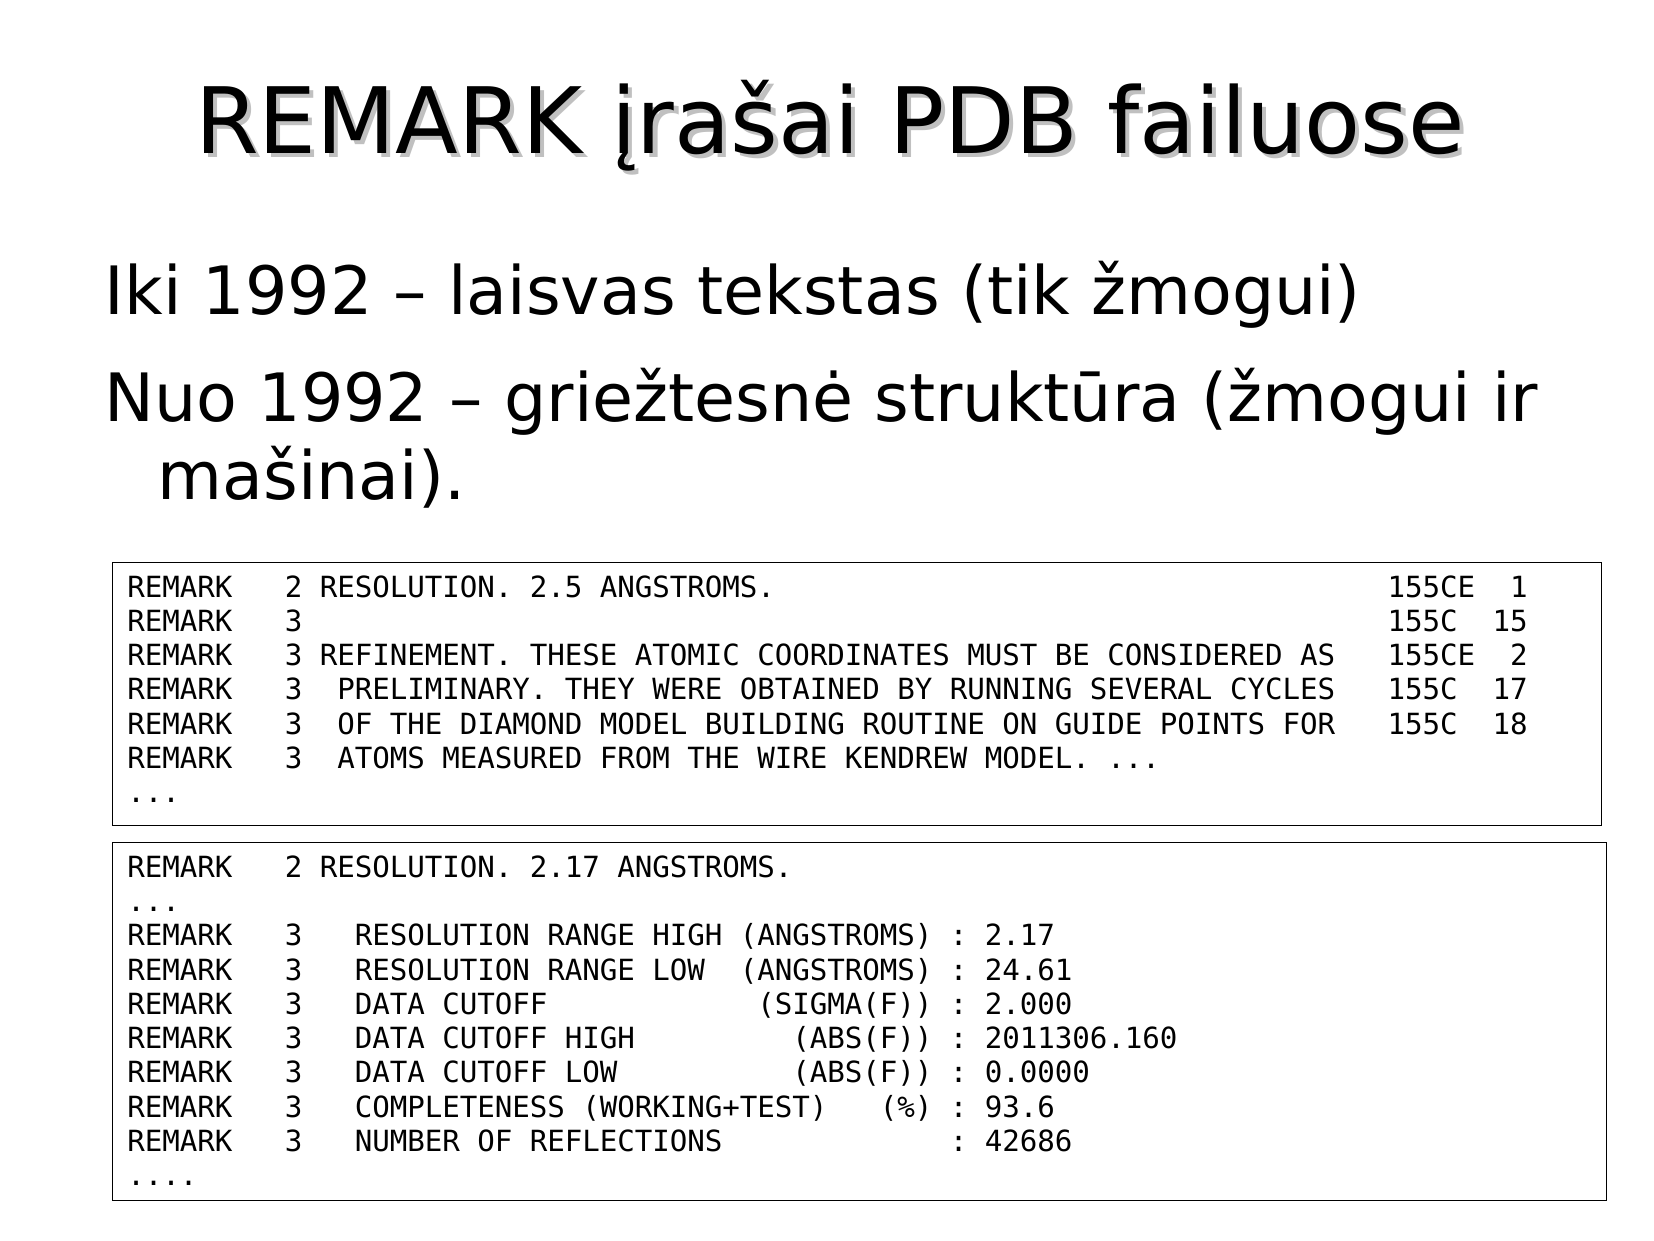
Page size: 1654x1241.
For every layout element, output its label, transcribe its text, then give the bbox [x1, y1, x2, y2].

text_box REMARK 2 RESOLUTION. 2.17 ANGSTROMS. ... REMARK 3 RESOLUTION RANGE HIGH (ANGSTROMS) : 2.17 REMARK 3 RESOLUTION RANGE LOW (ANGSTROMS) : 24.61 REMARK 3 DATA CUTOFF (SIGMA(F)) : 2.000 REMARK 3 DATA CUTOFF HIGH (ABS(F)) : 2011306.160 REMARK 3 DATA CUTOFF LOW (ABS(F)) : 0.0000 REMARK 3 COMPLETENESS (WORKING+TEST) (%) : 93.6 REMARK 3 NUMBER OF REFLECTIONS : 42686 .... [112, 842, 1607, 1201]
title REMARK įrašai PDB failuose [86, 17, 1576, 226]
list Iki 1992 – laisvas tekstas (tik žmogui) Nuo 1992 – griežtesnė struktūra (žmogui ir mašinai). [86, 252, 1576, 676]
text_box REMARK 2 RESOLUTION. 2.5 ANGSTROMS. 155CE 1 REMARK 3 155C 15 REMARK 3 REFINEMENT. THESE ATOMIC COORDINATES MUST BE CONSIDERED AS 155CE 2 REMARK 3 PRELIMINARY. THEY WERE OBTAINED BY RUNNING SEVERAL CYCLES 155C 17 REMARK 3 OF THE DIAMOND MODEL BUILDING ROUTINE ON GUIDE POINTS FOR 155C 18 REMARK 3 ATOMS MEASURED FROM THE WIRE KENDREW MODEL. ... ... [112, 562, 1602, 826]
